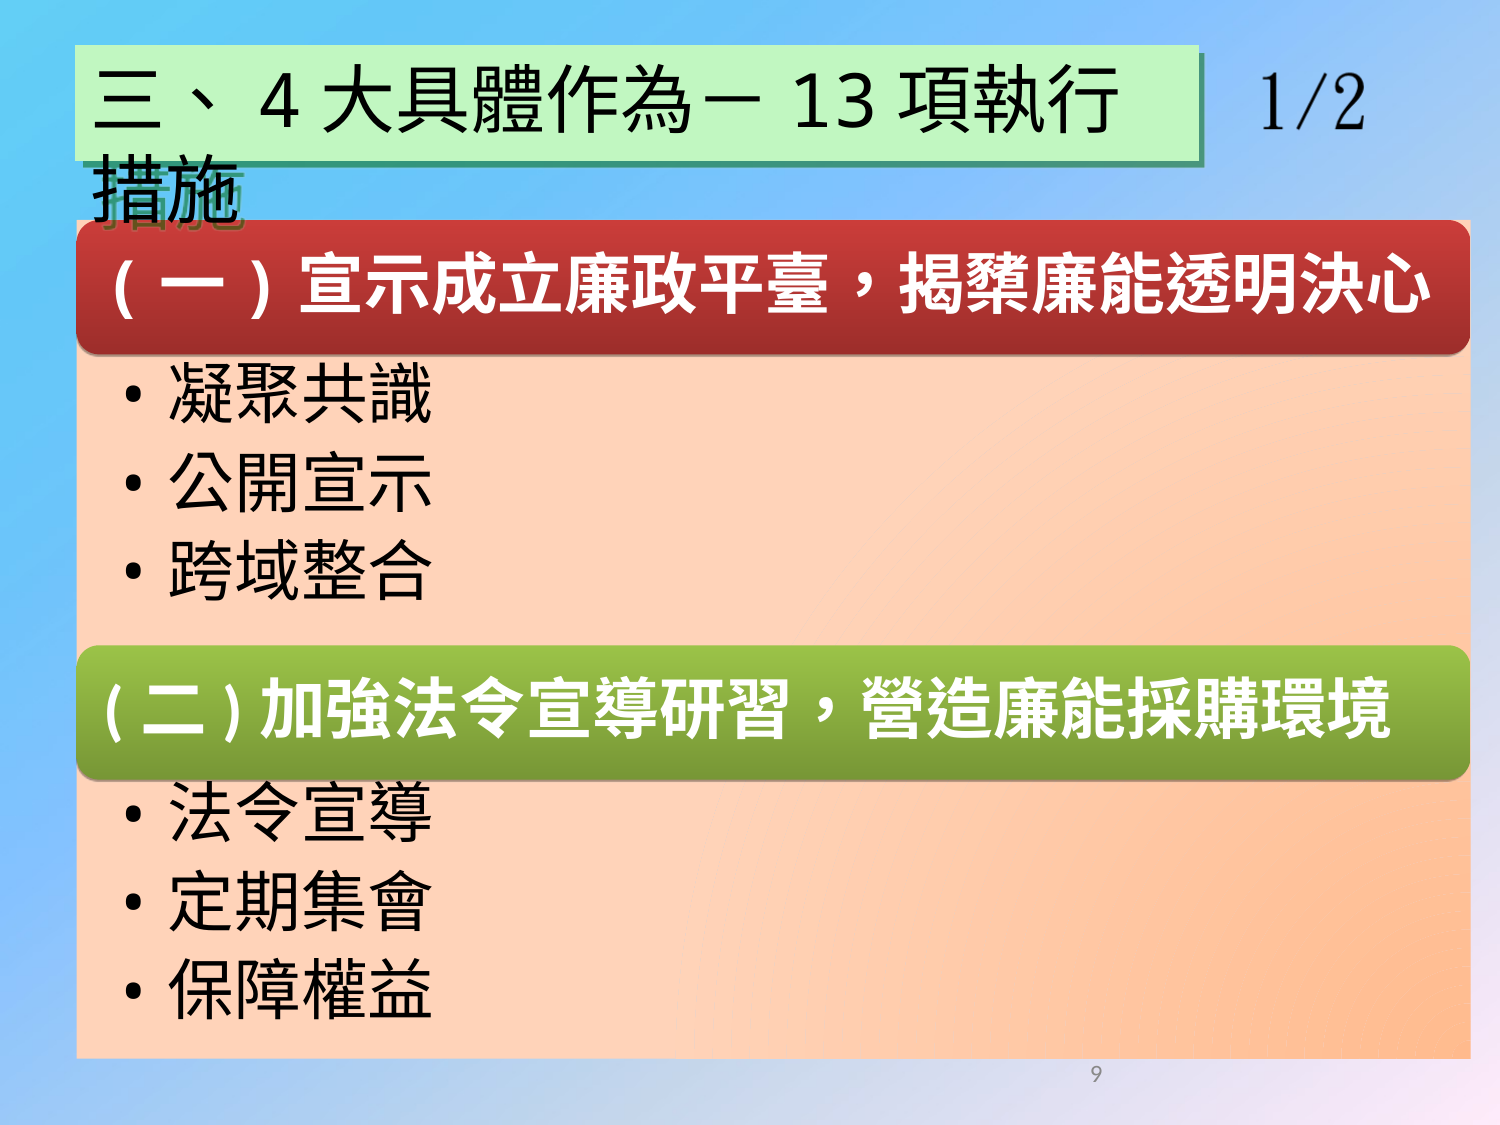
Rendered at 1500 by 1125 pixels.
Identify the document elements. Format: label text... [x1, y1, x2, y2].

text_box 法令宣導 定期集會 保障權益 [76, 773, 1471, 1059]
picture [1210, 31, 1413, 190]
text_box [77, 340, 91, 354]
text_box (一)宣示成立廉政平臺，揭櫫廉能透明決心 [76, 220, 1471, 354]
text_box [77, 640, 1471, 662]
text_box [1456, 337, 1471, 354]
text_box 凝聚共識 公開宣示 跨域整合 [76, 354, 1471, 640]
text_box [1455, 220, 1471, 237]
text_box (二)加強法令宣導研習，營造廉能採購環境 [76, 645, 1471, 773]
title 三、4大具體作為－13項執行措施 [75, 45, 1199, 161]
text_box [77, 765, 82, 773]
text_box [77, 220, 92, 235]
text_box [1465, 763, 1471, 773]
text_box [1074, 1042, 1426, 1103]
